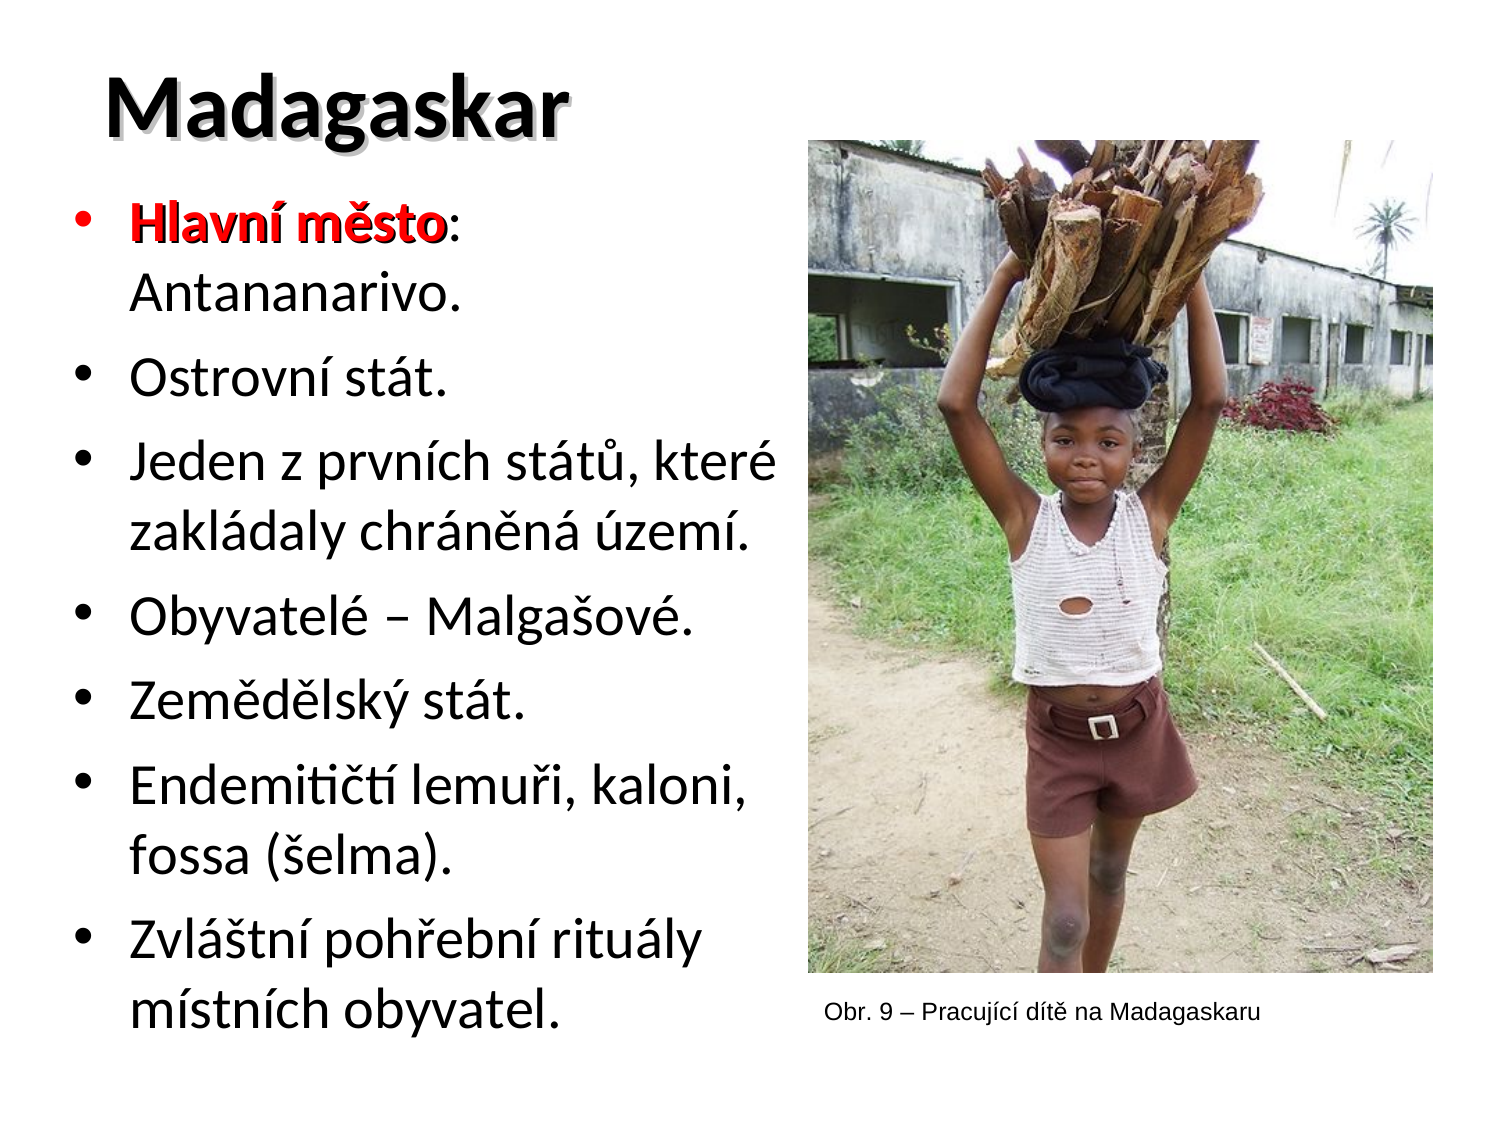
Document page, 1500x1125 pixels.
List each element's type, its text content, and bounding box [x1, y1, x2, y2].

title Madagaskar [35, 35, 640, 166]
list Hlavní město: Antananarivo. Ostrovní stát. Jeden z prvních států, které zakládaly chráněná území. Obyvatelé – Malgašové. Zemědělský stát. Endemitičtí lemuři, kaloni, fossa (šelma). Zvláštní pohřební rituály místních obyvatel. [58, 175, 821, 1048]
picture [808, 140, 1433, 973]
text_box Obr. 9 – Pracující dítě na Madagaskaru [809, 987, 1295, 1034]
